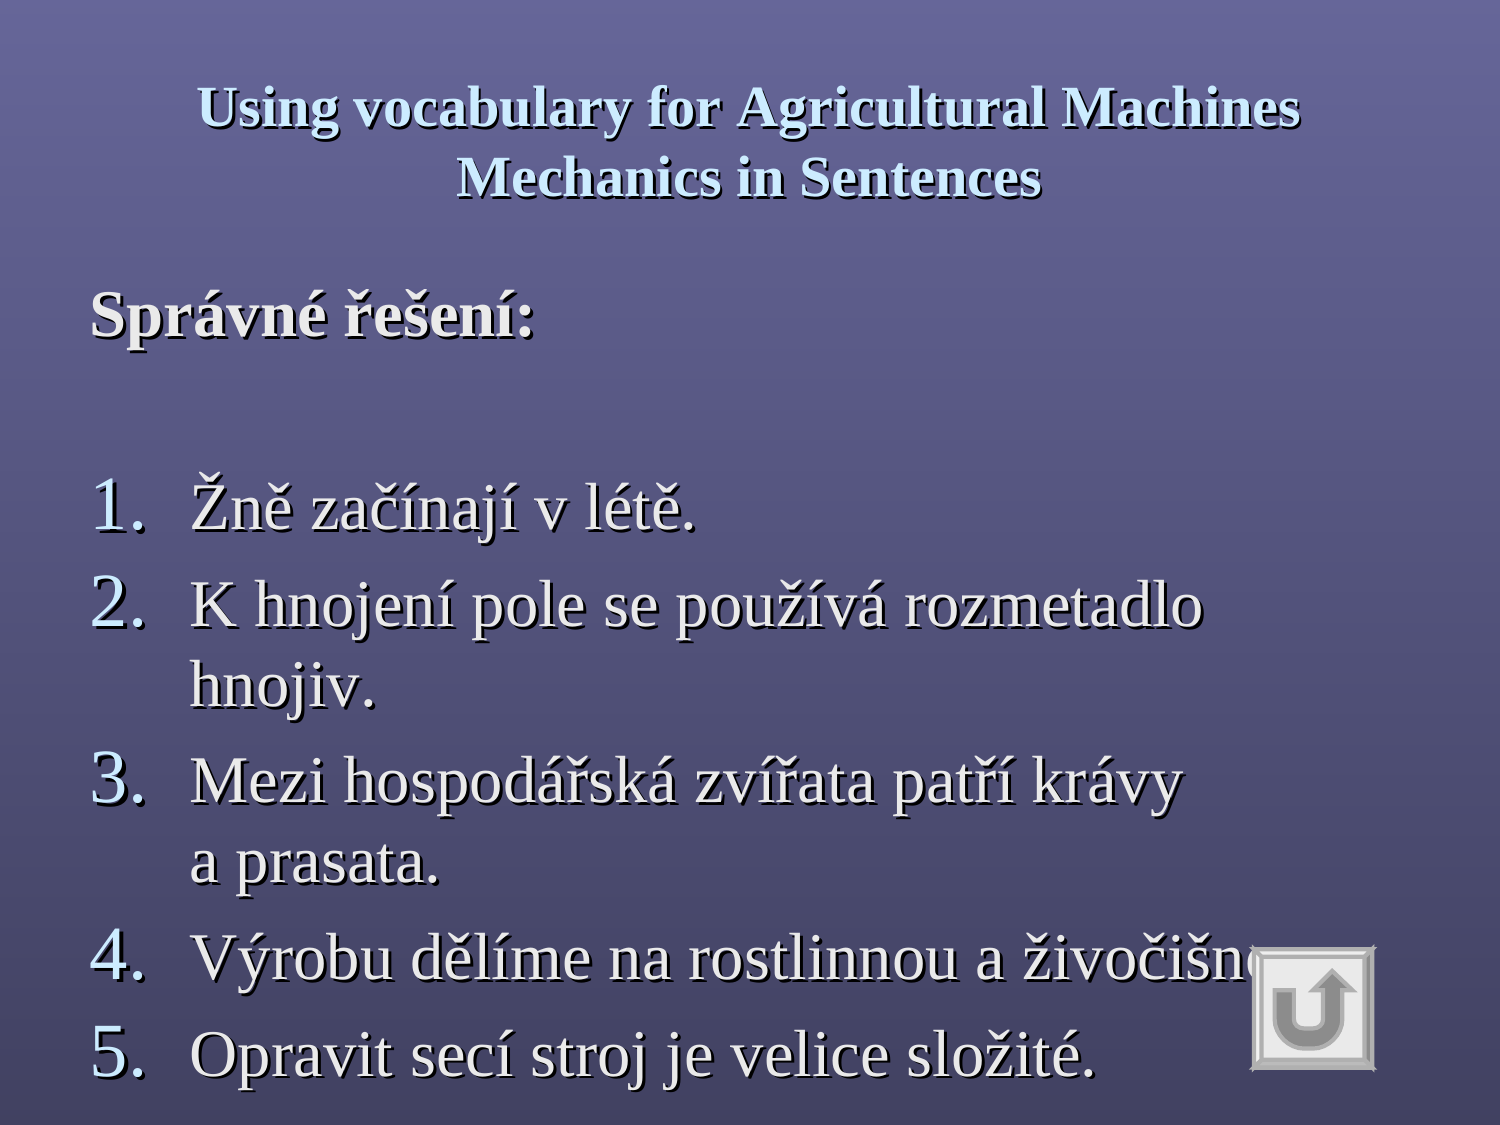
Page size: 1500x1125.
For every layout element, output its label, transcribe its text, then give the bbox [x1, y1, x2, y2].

text_box [1255, 949, 1373, 1068]
list Správné řešení: Žně začínají v létě. K hnojení pole se používá rozmetadlo hnojiv. Mezi hospodářská zvířata patří krávy a prasata. Výrobu dělíme na rostlinnou a živočišnou. Opravit secí stroj je velice složité. [74, 262, 1425, 1097]
title Using vocabulary for Agricultural Machines Mechanics in Sentences [74, 44, 1425, 233]
